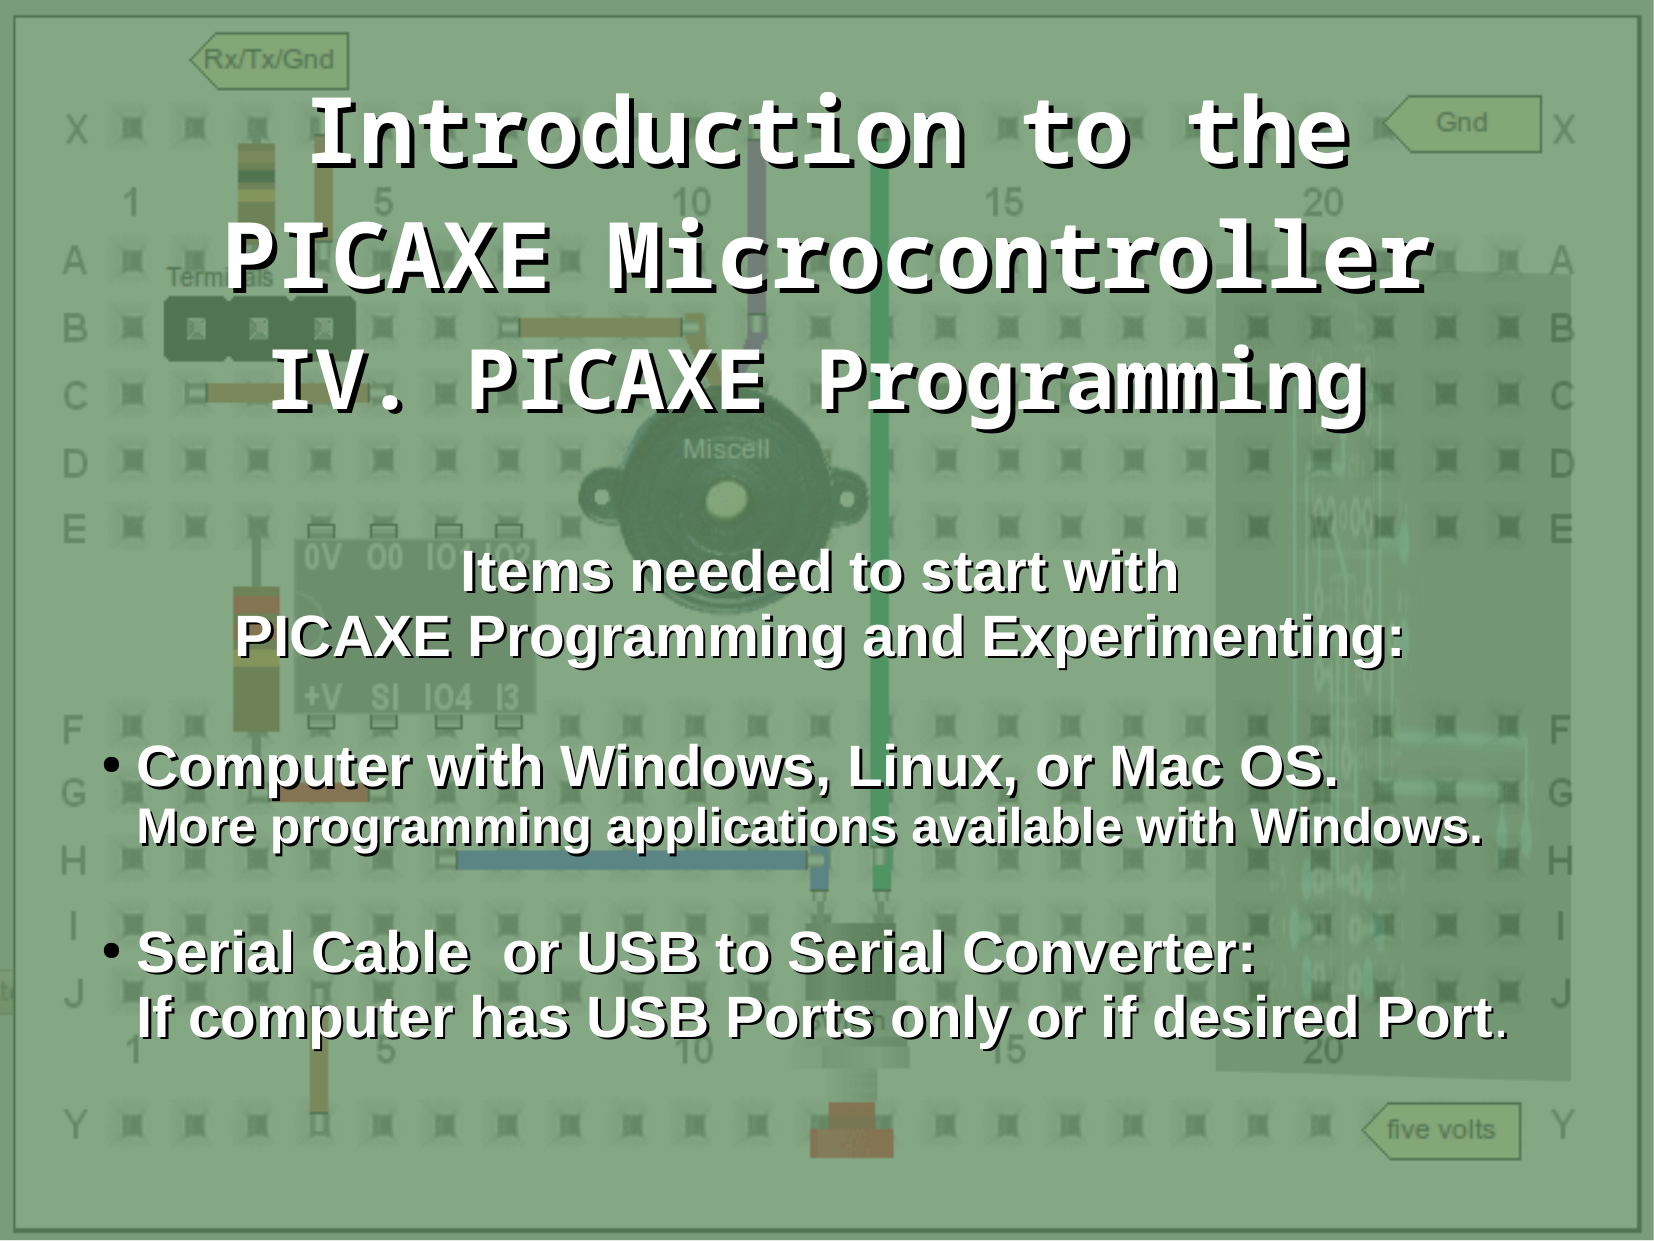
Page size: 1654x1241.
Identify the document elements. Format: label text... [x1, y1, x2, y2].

subtitle IV. PICAXE Programming [71, 358, 1561, 1201]
picture [0, 0, 1654, 1241]
text_box Items needed to start with PICAXE Programming and Experimenting: Computer with Windows, Linux, or Mac OS. More programming applications available with Windows. Serial Cable or USB to Serial Converter: If computer has USB Ports only or if desired Port. [86, 531, 1556, 1067]
title Introduction to the PICAXE Microcontroller [82, 75, 1571, 306]
